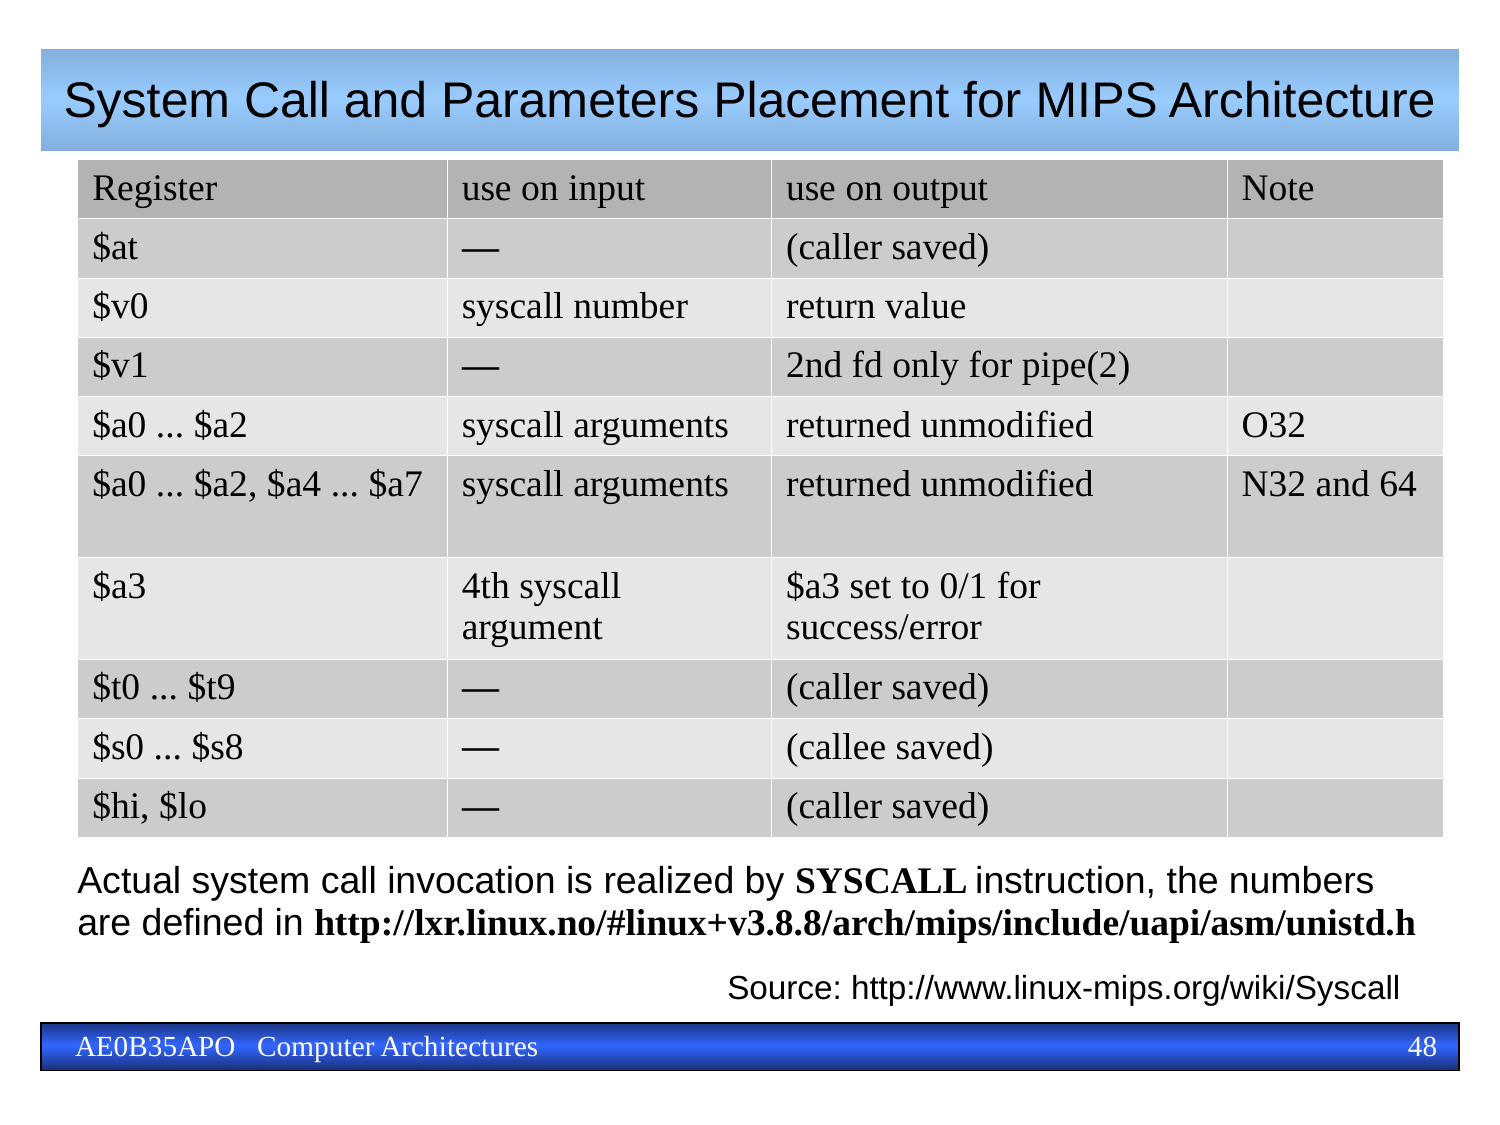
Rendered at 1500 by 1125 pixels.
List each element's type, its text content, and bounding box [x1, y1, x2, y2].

table_cell [1228, 279, 1443, 337]
table_header use on output [772, 160, 1227, 218]
table_cell syscall arguments [448, 397, 771, 455]
table_cell ― [448, 219, 771, 278]
table_cell return value [772, 279, 1227, 337]
table_cell [1228, 660, 1443, 718]
table_cell ― [448, 660, 771, 718]
text_box Actual system call invocation is realized by SYSCALL instruction, the numbers are defined in http://lxr.linux.no/#linux+v3.8.8/arch/mips/include/uapi/asm/unistd.h [62, 851, 1438, 951]
table_cell $a3 set to 0/1 for success/error [772, 558, 1227, 659]
table_cell $hi, $lo [78, 779, 447, 837]
table_cell 2nd fd only for pipe(2) [772, 338, 1227, 396]
table_cell (caller saved) [772, 779, 1227, 837]
table_cell ― [448, 719, 771, 778]
table_cell $v1 [78, 338, 447, 396]
table_cell [1228, 779, 1443, 837]
table_cell $at [78, 219, 447, 278]
table_cell ― [448, 338, 771, 396]
table_cell [1228, 558, 1443, 659]
text_box Source: http://www.linux-mips.org/wiki/Syscall [712, 962, 1463, 1015]
table_cell N32 and 64 [1228, 456, 1443, 557]
table_cell $t0 ... $t9 [78, 660, 447, 718]
table_cell (callee saved) [772, 719, 1227, 778]
table_cell (caller saved) [772, 219, 1227, 278]
table_cell syscall number [448, 279, 771, 337]
table_cell (caller saved) [772, 660, 1227, 718]
table_header Note [1228, 160, 1443, 218]
table_cell returned unmodified [772, 456, 1227, 557]
table_cell [1228, 719, 1443, 778]
table_header Register [78, 160, 447, 218]
table_cell $s0 ... $s8 [78, 719, 447, 778]
table_cell [1228, 338, 1443, 396]
table_cell $a3 [78, 558, 447, 659]
table_cell returned unmodified [772, 397, 1227, 455]
table_cell 4th syscall argument [448, 558, 771, 659]
table_cell syscall arguments [448, 456, 771, 557]
table_cell [1228, 219, 1443, 278]
table_cell ― [448, 779, 771, 837]
title System Call and Parameters Placement for MIPS Architecture [41, 49, 1459, 151]
table_cell $a0 ... $a2, $a4 ... $a7 [78, 456, 447, 557]
table_header use on input [448, 160, 771, 218]
table_cell O32 [1228, 397, 1443, 455]
table_cell $v0 [78, 279, 447, 337]
table_cell $a0 ... $a2 [78, 397, 447, 455]
